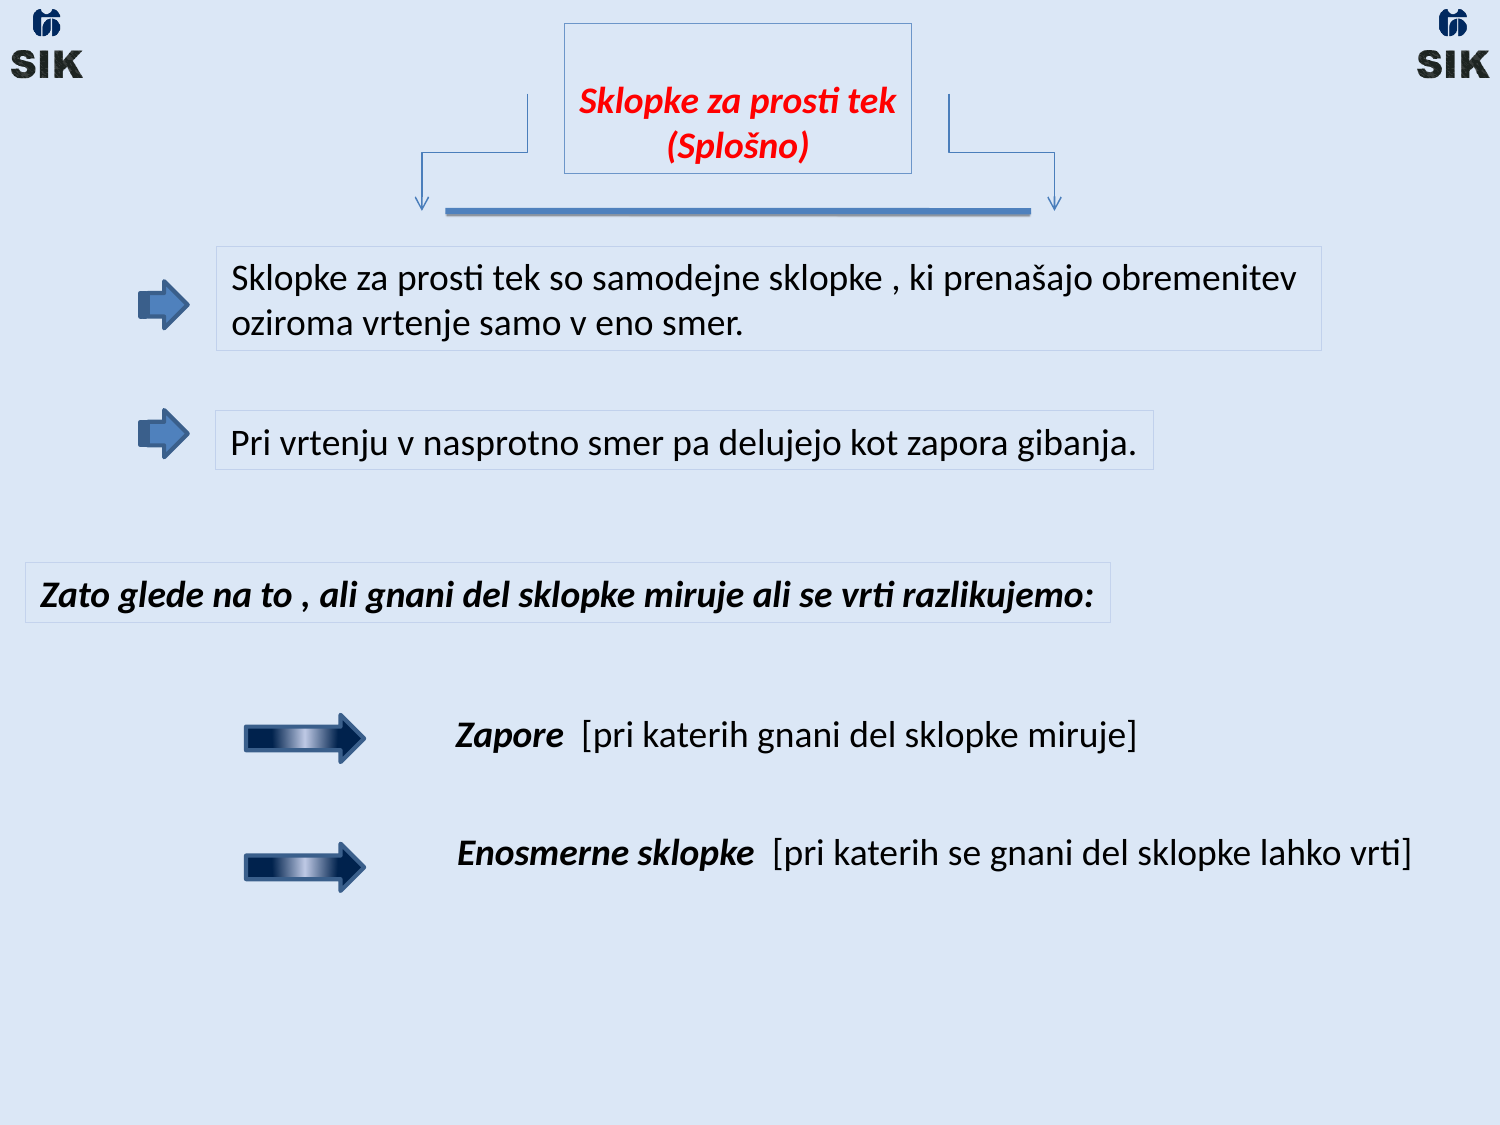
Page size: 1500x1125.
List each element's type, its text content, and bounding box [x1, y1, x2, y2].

text_box Zapore [pri katerih gnani del sklopke miruje] [440, 703, 1154, 763]
text_box Sklopke za prosti tek (Splošno) [564, 23, 912, 174]
picture [1406, 0, 1500, 94]
text_box Sklopke za prosti tek so samodejne sklopke , ki prenašajo obremenitev oziroma vrtenje samo v eno smer. [216, 246, 1322, 351]
text_box Pri vrtenju v nasprotno smer pa delujejo kot zapora gibanja. [215, 410, 1154, 470]
text_box [246, 714, 365, 763]
picture [0, 0, 94, 94]
text_box Enosmerne sklopke [pri katerih se gnani del sklopke lahko vrti] [442, 820, 1429, 881]
text_box [143, 281, 188, 329]
text_box [143, 410, 188, 458]
text_box Zato glede na to , ali gnani del sklopke miruje ali se vrti razlikujemo: [25, 562, 1111, 623]
text_box [246, 843, 365, 891]
